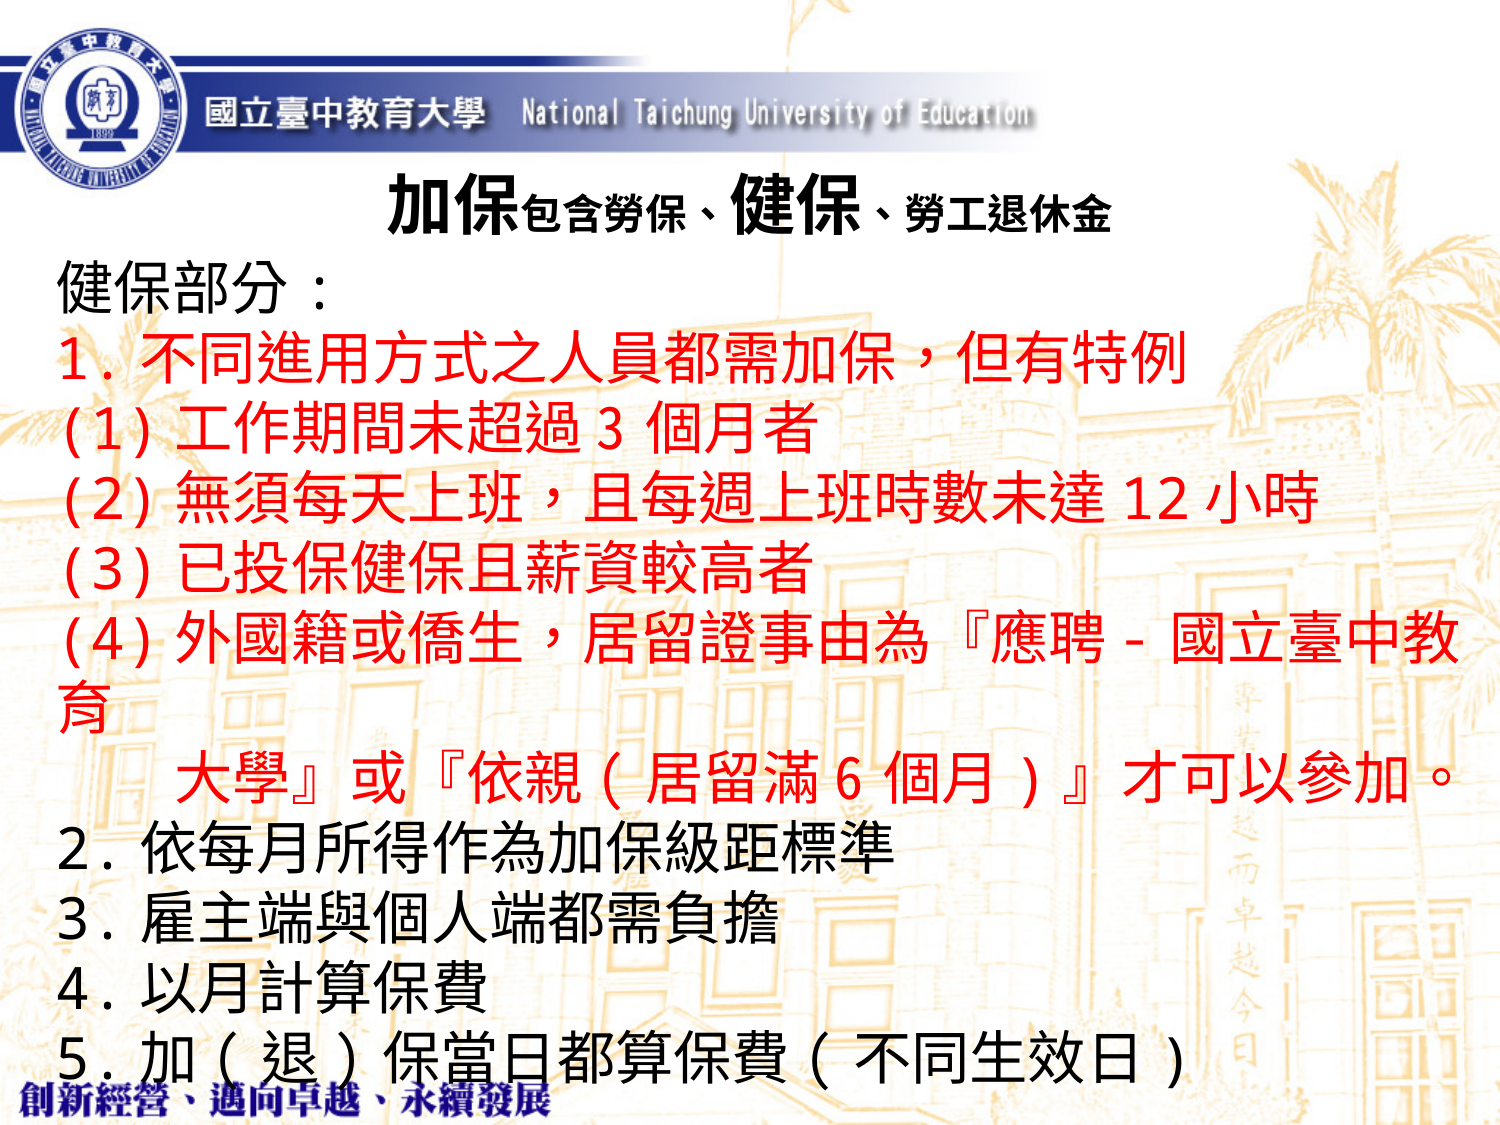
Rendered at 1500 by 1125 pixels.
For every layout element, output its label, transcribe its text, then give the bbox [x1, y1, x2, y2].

title 加保包含勞保、健保、勞工退休金 [0, 148, 1500, 257]
text_box 健保部分: 1.不同進用方式之人員都需加保，但有特例 (1)工作期間未超過3個月者 (2)無須每天上班，且每週上班時數未達12小時 (3)已投保健保且薪資較高者 (4)外國籍或僑生，居留證事由為『應聘-國立臺中教育 大學』或『依親(居留滿6個月)』才可以參加。 2.依每月所得作為加保級距標準 3.雇主端與個人端都需負擔 4.以月計算保費 5.加(退)保當日都算保費(不同生效日) [41, 243, 1500, 1099]
picture [0, 0, 1500, 148]
picture [0, 257, 1500, 1125]
